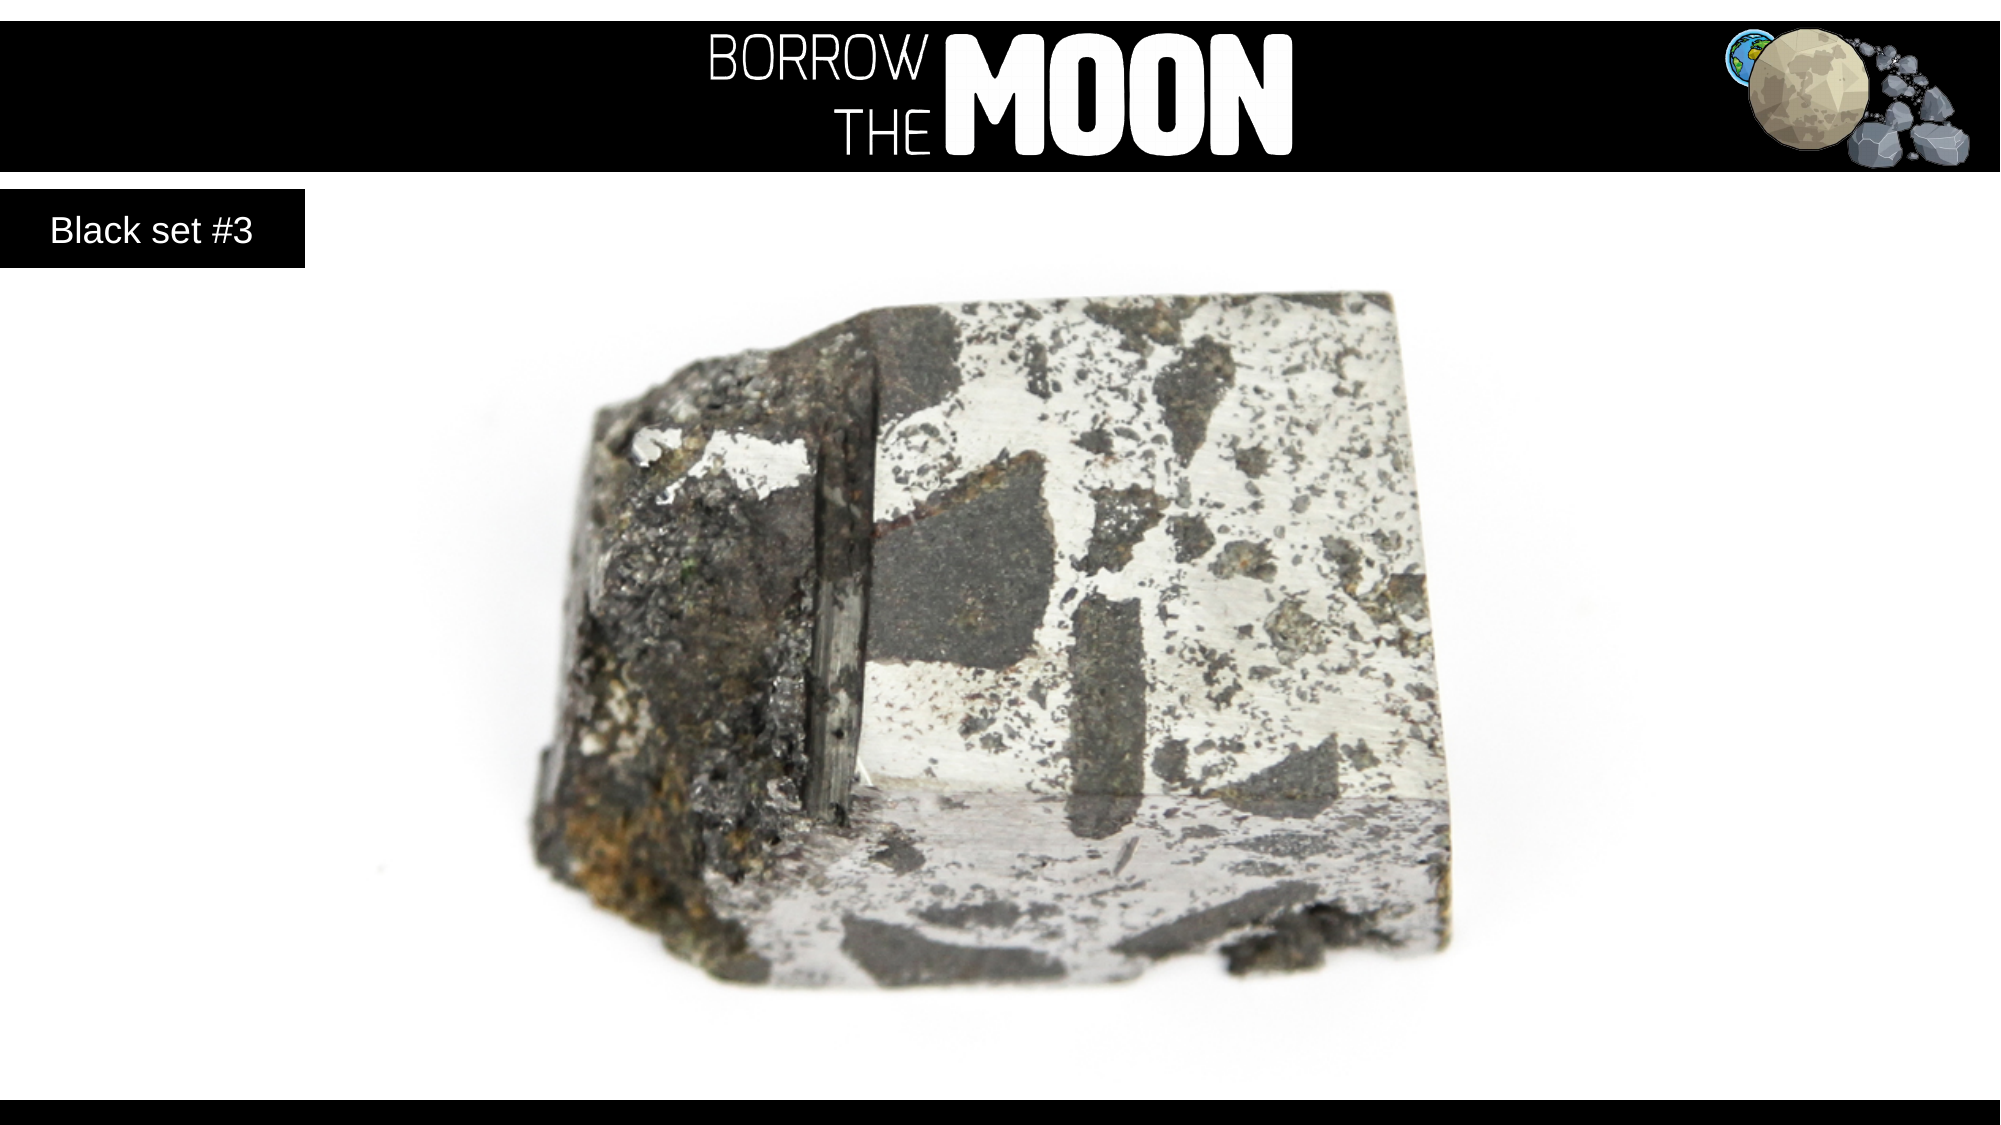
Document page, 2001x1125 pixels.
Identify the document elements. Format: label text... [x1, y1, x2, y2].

picture [329, 189, 1671, 1083]
text_box Black set #3 [0, 189, 305, 268]
